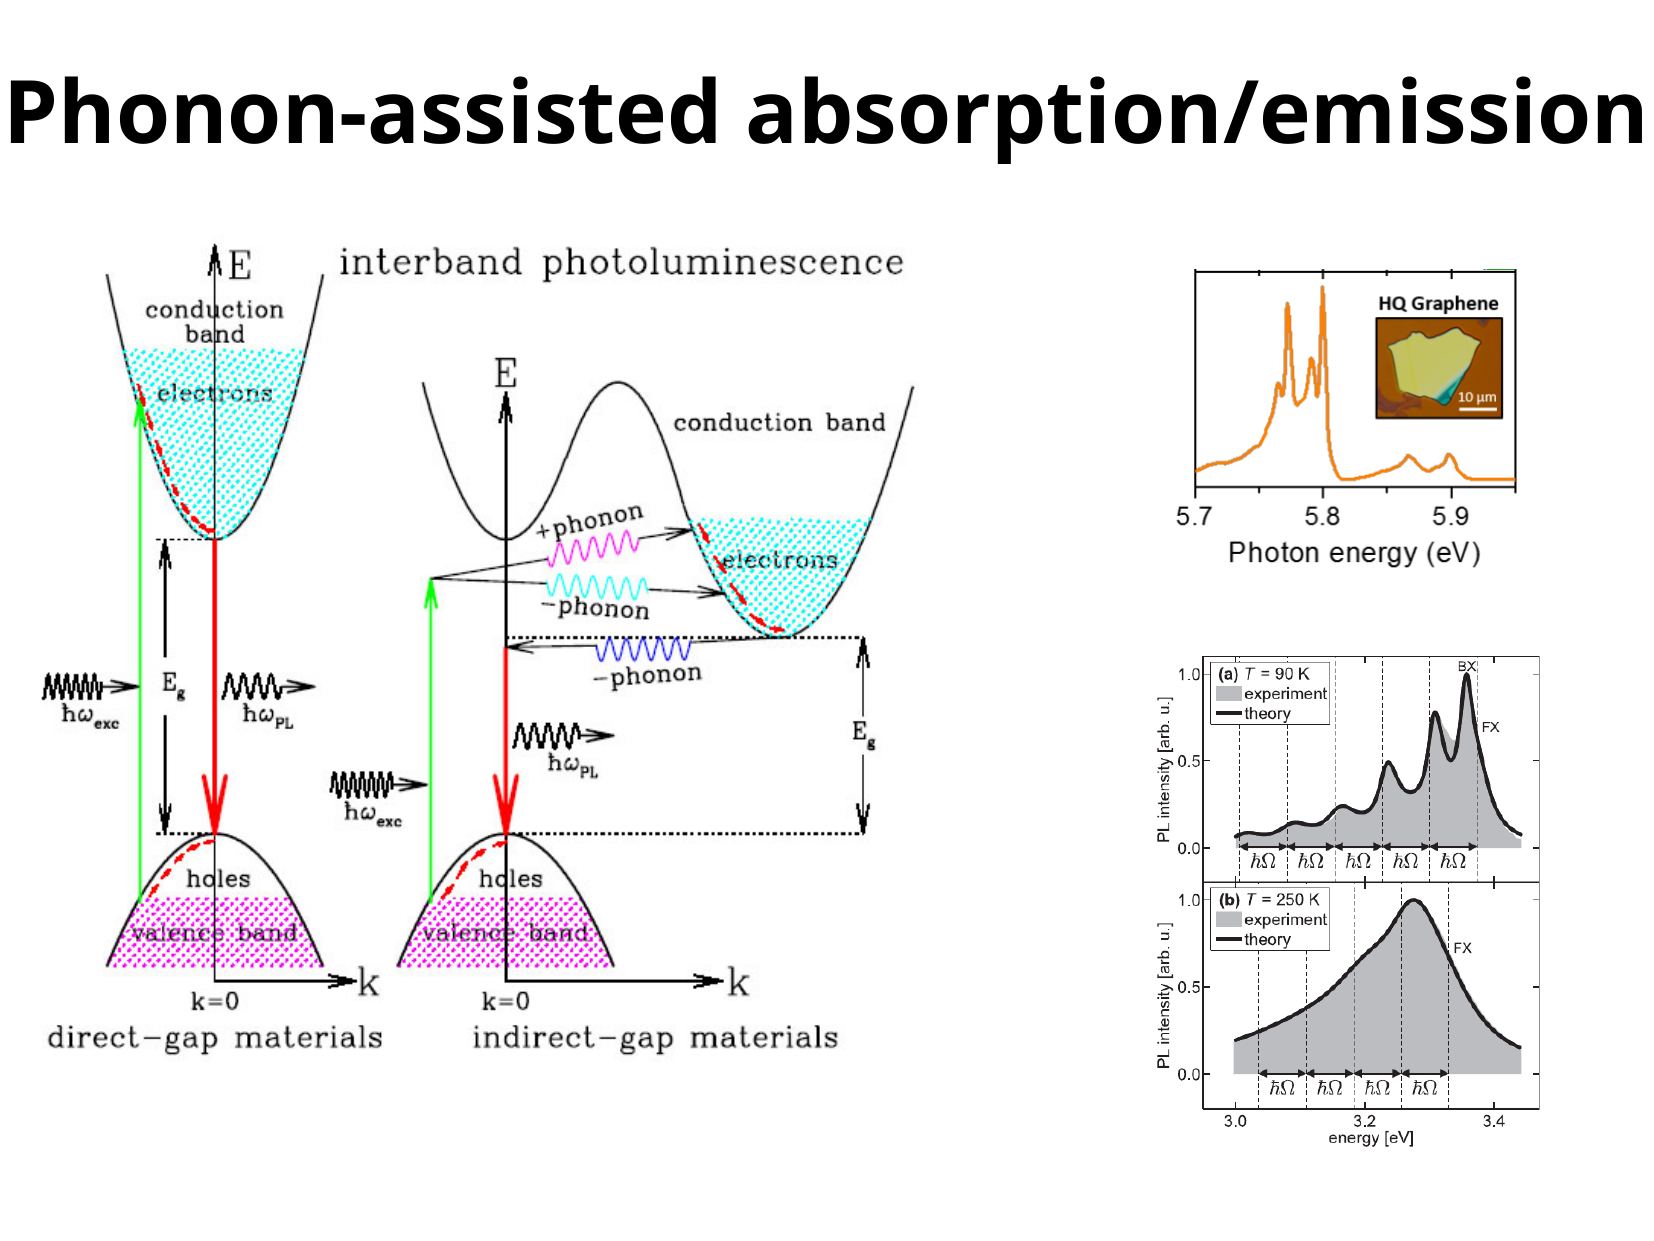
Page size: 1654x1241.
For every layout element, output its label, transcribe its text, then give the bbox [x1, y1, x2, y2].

picture [30, 235, 931, 1066]
picture [1170, 269, 1531, 569]
picture [1150, 644, 1546, 1156]
title Phonon-assisted absorption/emission [0, 0, 1654, 226]
